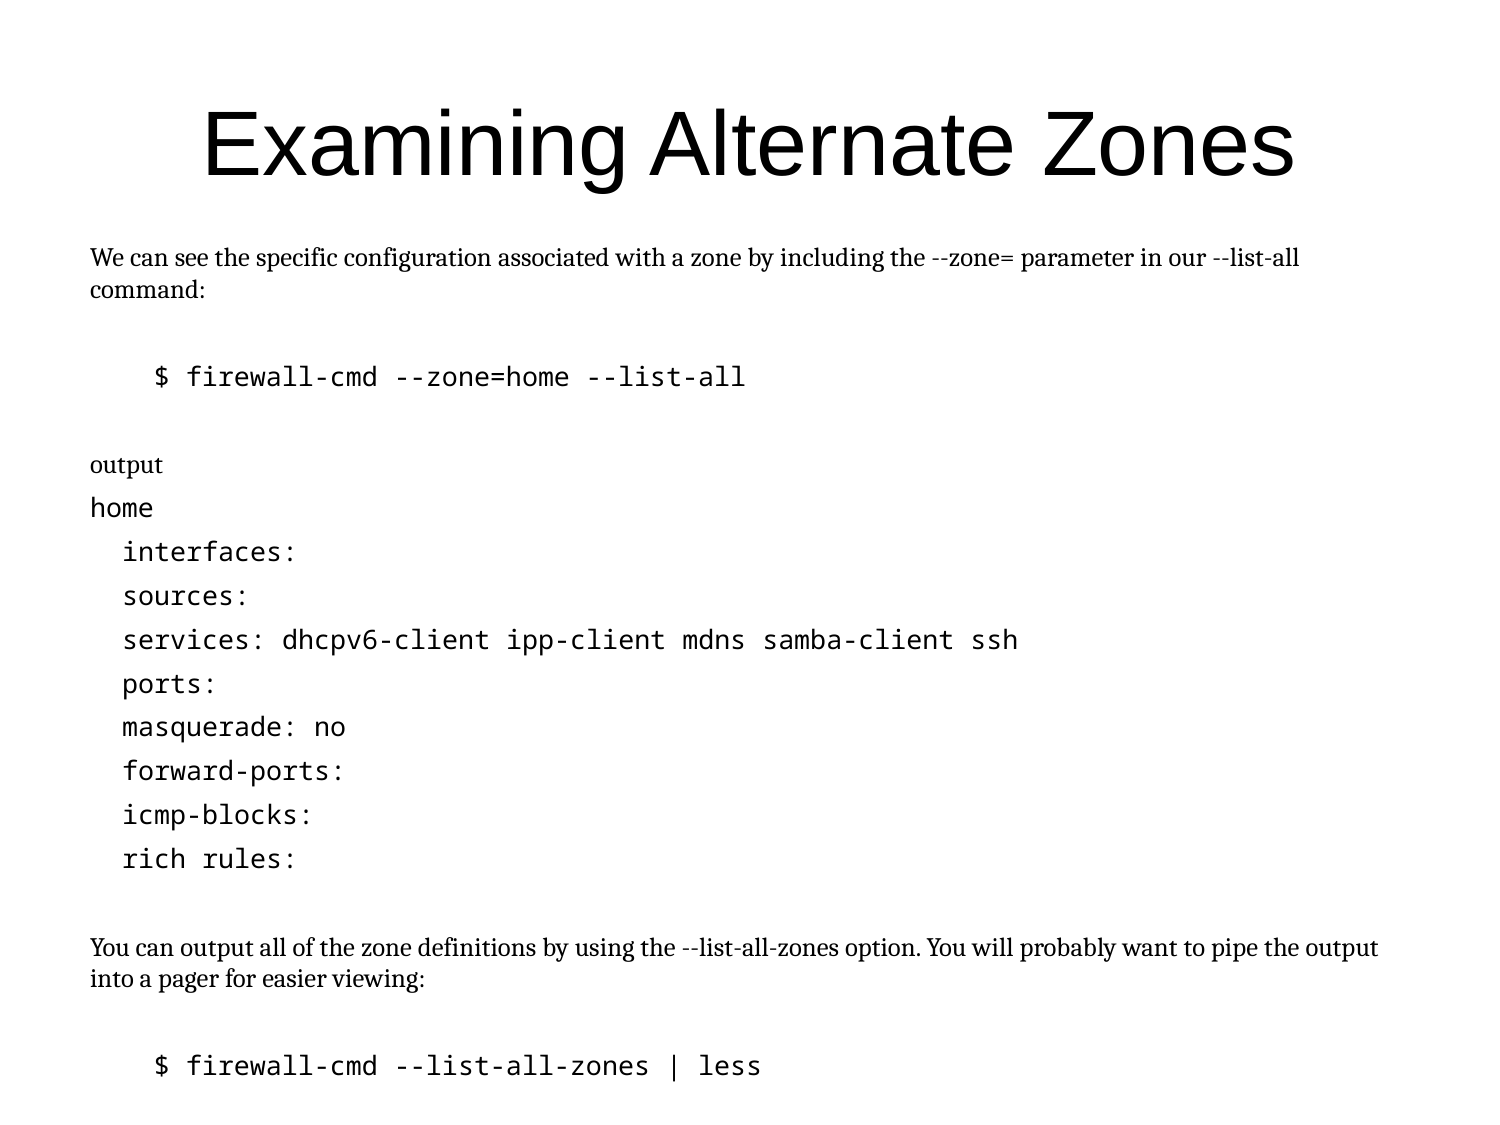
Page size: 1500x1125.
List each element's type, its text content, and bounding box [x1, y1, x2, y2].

title Examining Alternate Zones [75, 45, 1425, 232]
list We can see the specific configuration associated with a zone by including the --zone= parameter in our --list-all command: $ firewall-cmd --zone=home --list-all output home interfaces: sources: services: dhcpv6-client ipp-client mdns samba-client ssh ports: masquerade: no forward-ports: icmp-blocks: rich rules: You can output all of the zone definitions by using the --list-all-zones option. You will probably want to pipe the output into a pager for easier viewing: $ firewall-cmd --list-all-zones | less [75, 232, 1425, 1096]
